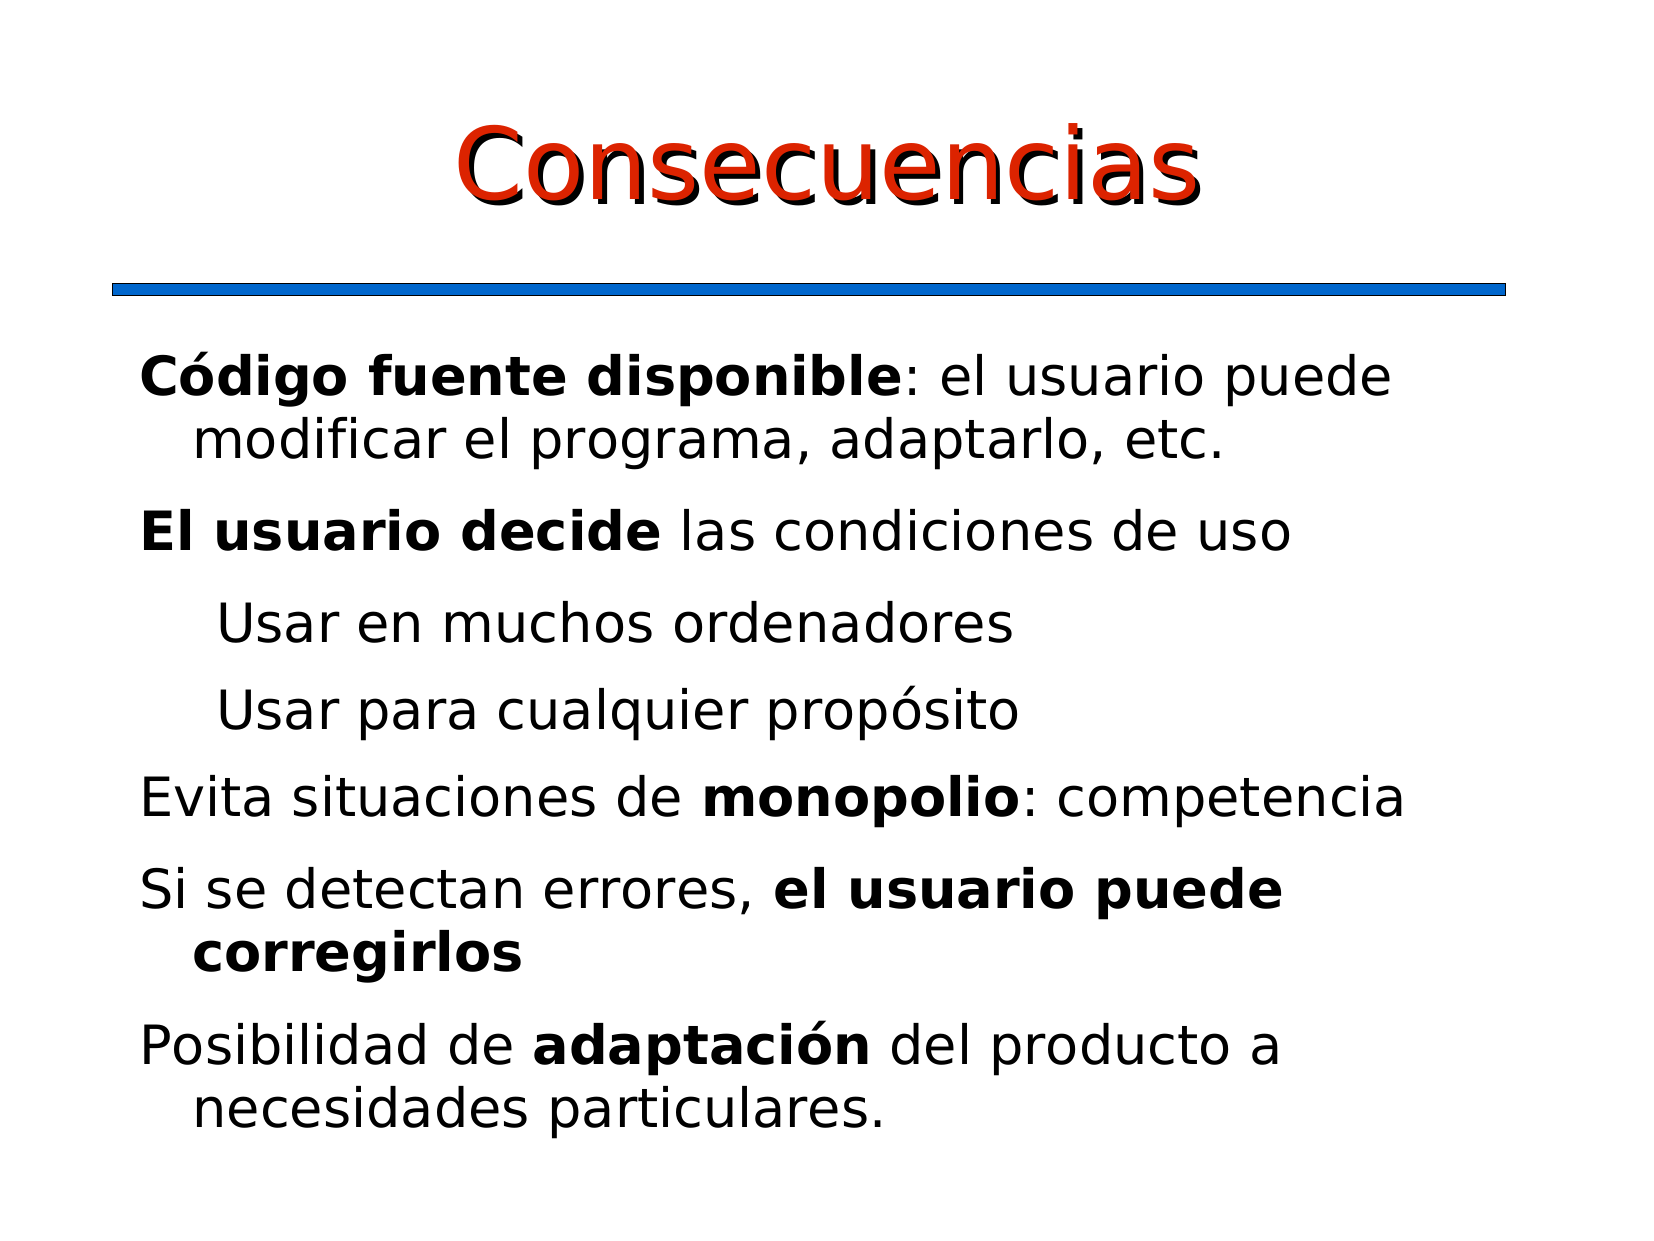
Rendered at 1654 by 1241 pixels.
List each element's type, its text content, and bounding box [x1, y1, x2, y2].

title Consecuencias [121, 61, 1534, 269]
list Código fuente disponible: el usuario puede modificar el programa, adaptarlo, etc. El usuario decide las condiciones de uso Usar en muchos ordenadores Usar para cualquier propósito Evita situaciones de monopolio: competencia Si se detectan errores, el usuario puede corregirlos Posibilidad de adaptación del producto a necesidades particulares. [121, 344, 1534, 1141]
